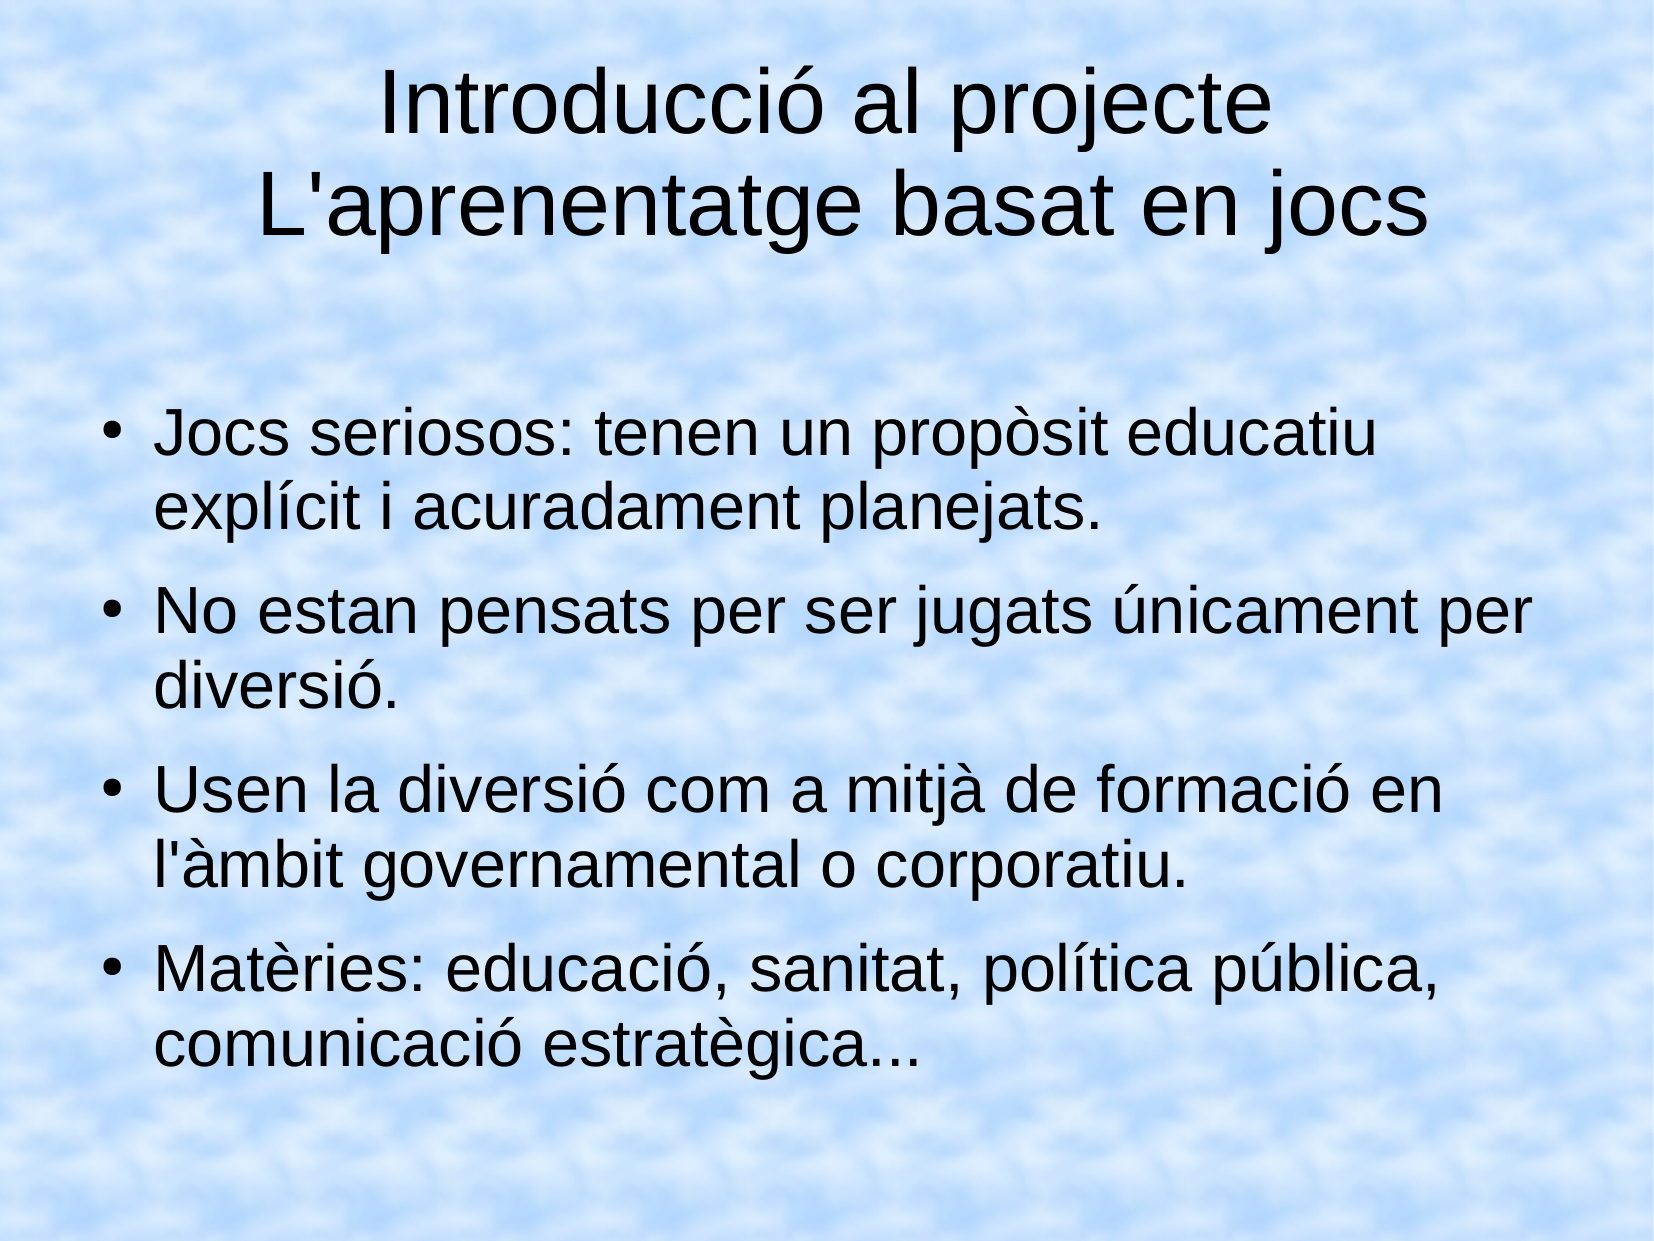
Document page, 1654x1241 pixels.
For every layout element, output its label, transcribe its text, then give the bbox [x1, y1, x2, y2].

title Introducció al projecte L'aprenentatge basat en jocs [82, 49, 1571, 257]
picture [0, 0, 1654, 1241]
list Jocs seriosos: tenen un propòsit educatiu explícit i acuradament planejats. No estan pensats per ser jugats únicament per diversió. Usen la diversió com a mitjà de formació en l'àmbit governamental o corporatiu. Matèries: educació, sanitat, política pública, comunicació estratègica... [82, 290, 1571, 1109]
